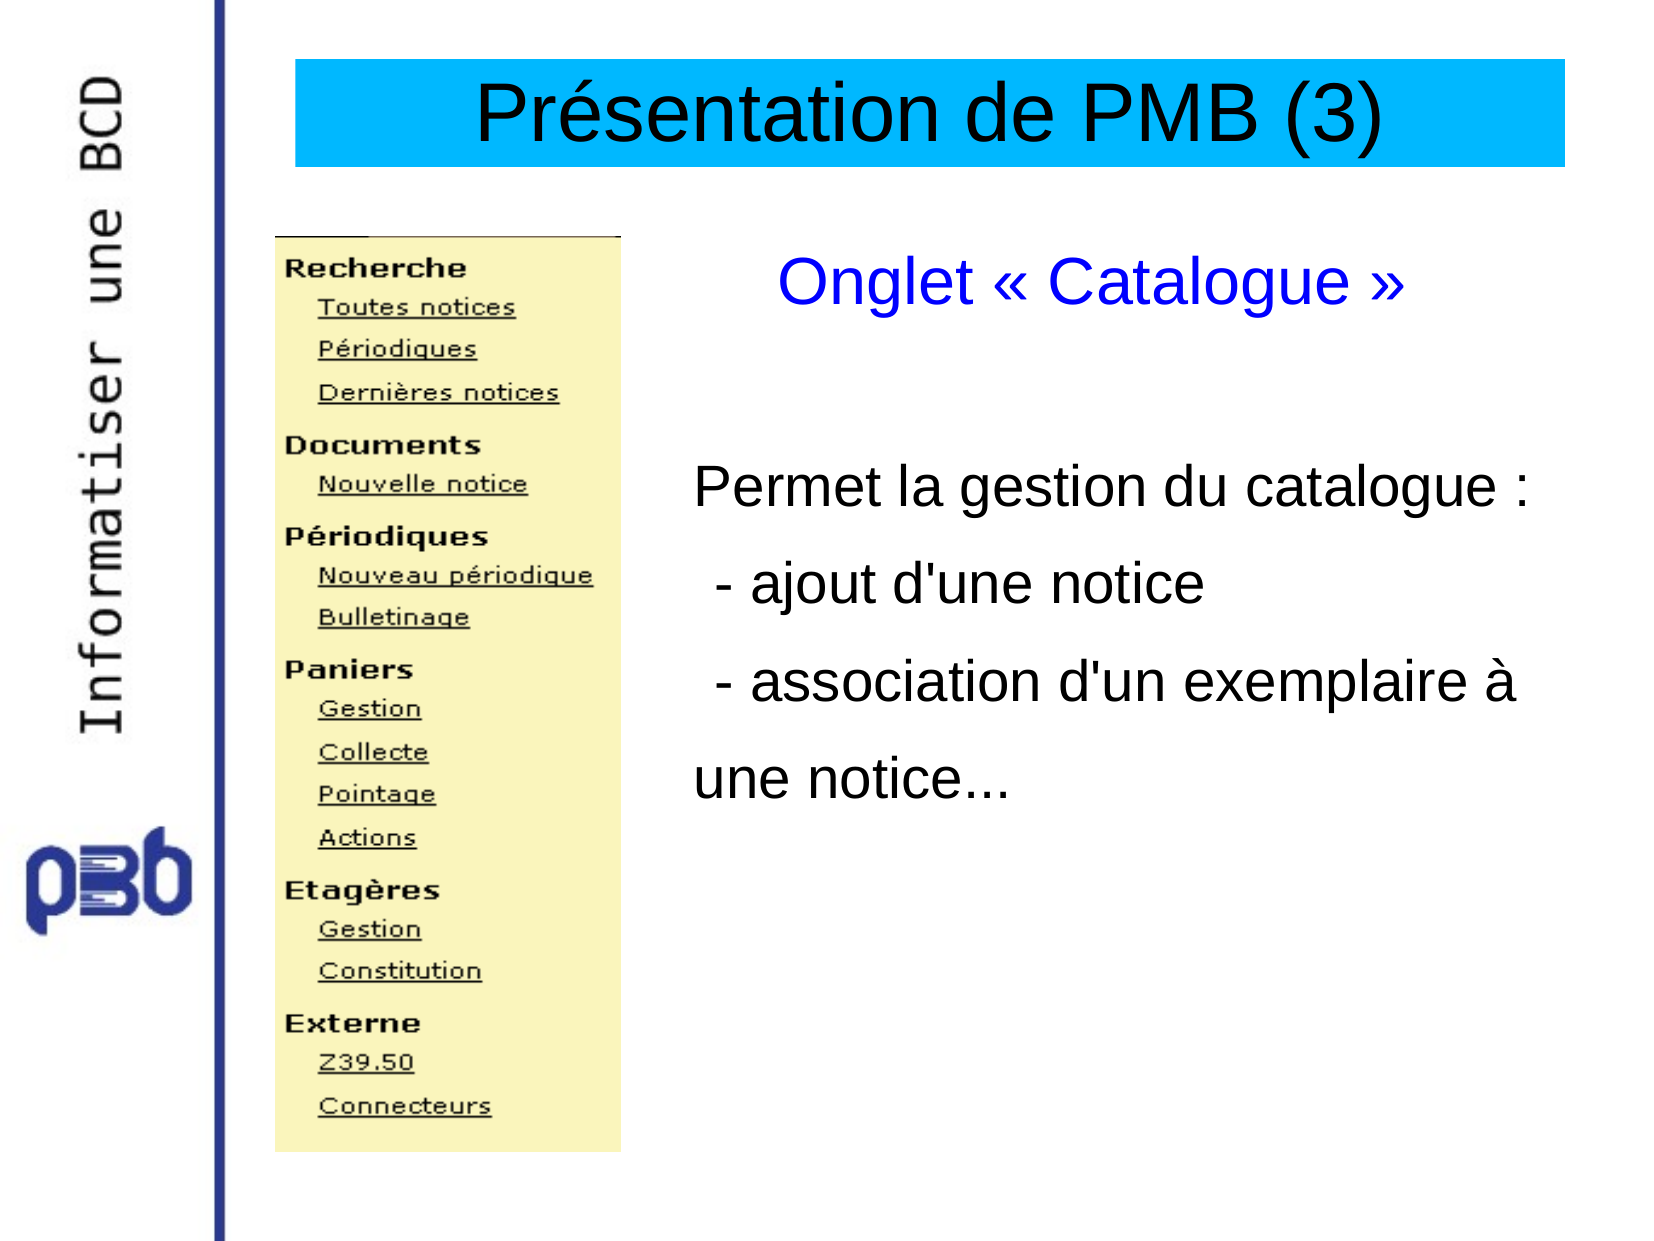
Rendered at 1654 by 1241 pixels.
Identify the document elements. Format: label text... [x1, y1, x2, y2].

text_box Onglet « Catalogue » [679, 236, 1506, 326]
text_box Permet la gestion du catalogue : - ajout d'une notice - association d'un exemplaire à une notice... [679, 413, 1565, 857]
text_box Présentation de PMB (3) [295, 59, 1565, 167]
picture [0, 0, 1654, 1241]
